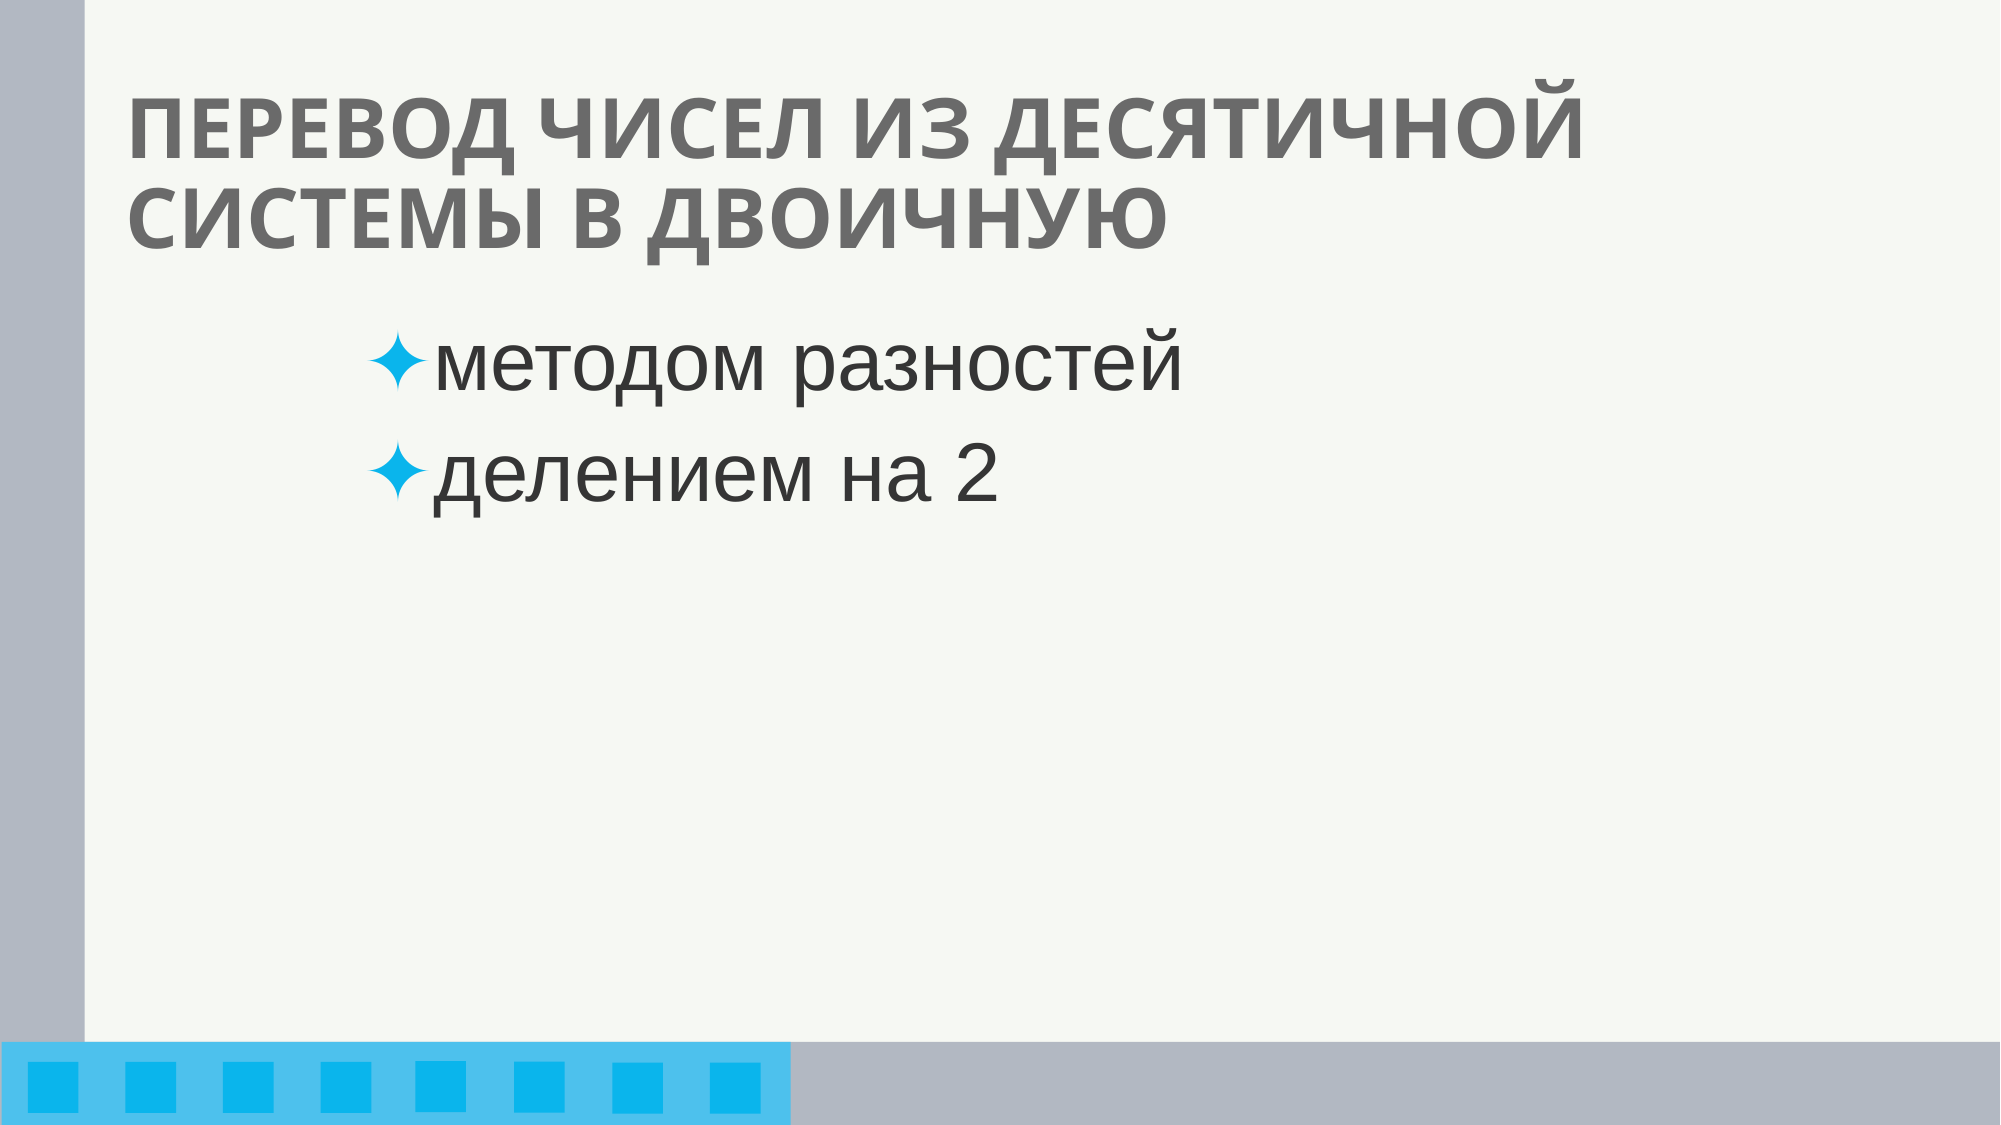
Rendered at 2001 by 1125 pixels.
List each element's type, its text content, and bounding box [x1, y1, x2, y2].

list методом разностей делением на 2 [349, 311, 1892, 1058]
title ПЕРЕВОД ЧИСЕЛ ИЗ ДЕСЯТИЧНОЙ СИСТЕМЫ В ДВОИЧНУЮ [110, 67, 1892, 286]
